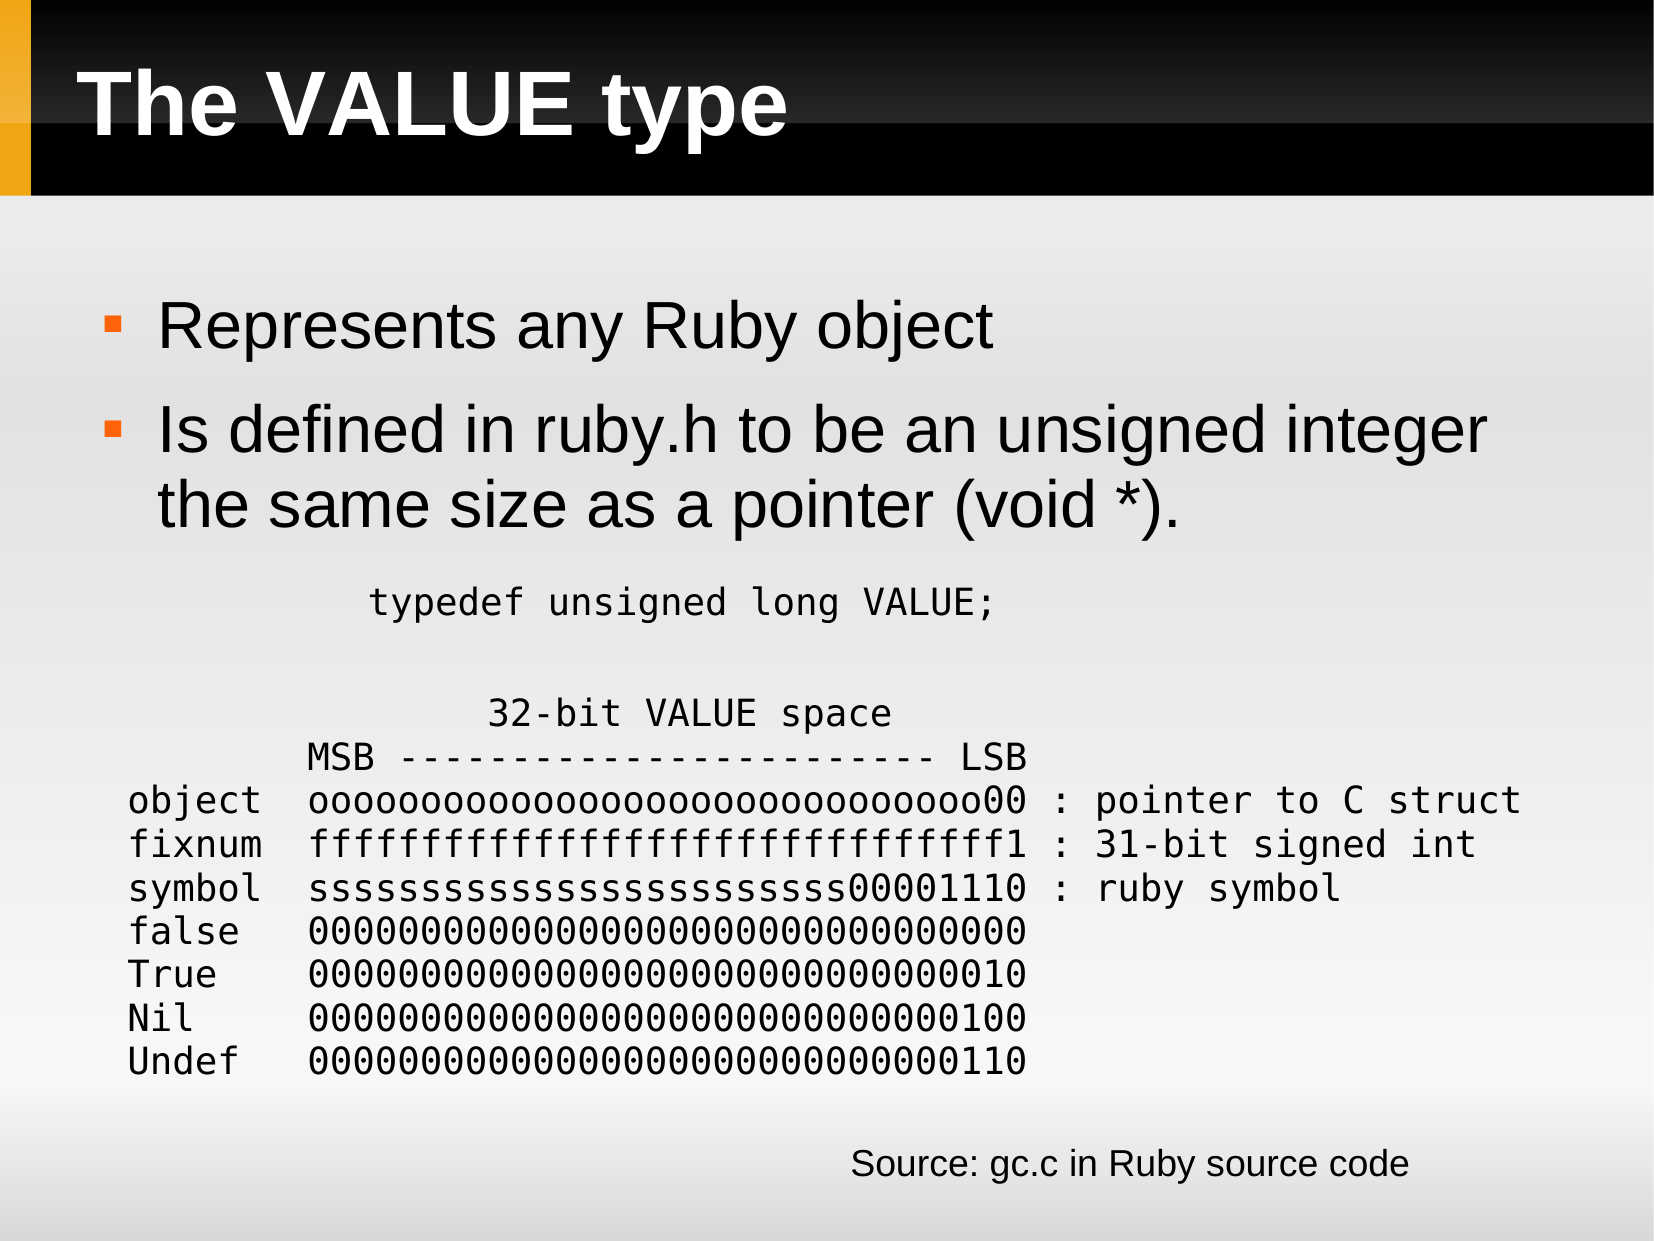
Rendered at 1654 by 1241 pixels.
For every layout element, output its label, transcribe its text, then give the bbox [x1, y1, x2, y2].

title The VALUE type [76, 7, 1565, 200]
text_box Source: gc.c in Ruby source code [835, 1134, 1426, 1192]
text_box 32-bit VALUE space MSB ------------------------ LSB object oooooooooooooooooooooooooooooo00 : pointer to C struct fixnum fffffffffffffffffffffffffffffff1 : 31-bit signed int symbol ssssssssssssssssssssssss00001110 : ruby symbol false 00000000000000000000000000000000 True 00000000000000000000000000000010 Nil 00000000000000000000000000000100 Undef 00000000000000000000000000000110 [112, 684, 1538, 1135]
text_box typedef unsigned long VALUE; [352, 572, 1238, 632]
list Represents any Ruby object Is defined in ruby.h to be an unsigned integer the same size as a pointer (void *). [86, 288, 1576, 543]
picture [0, 0, 1654, 1241]
